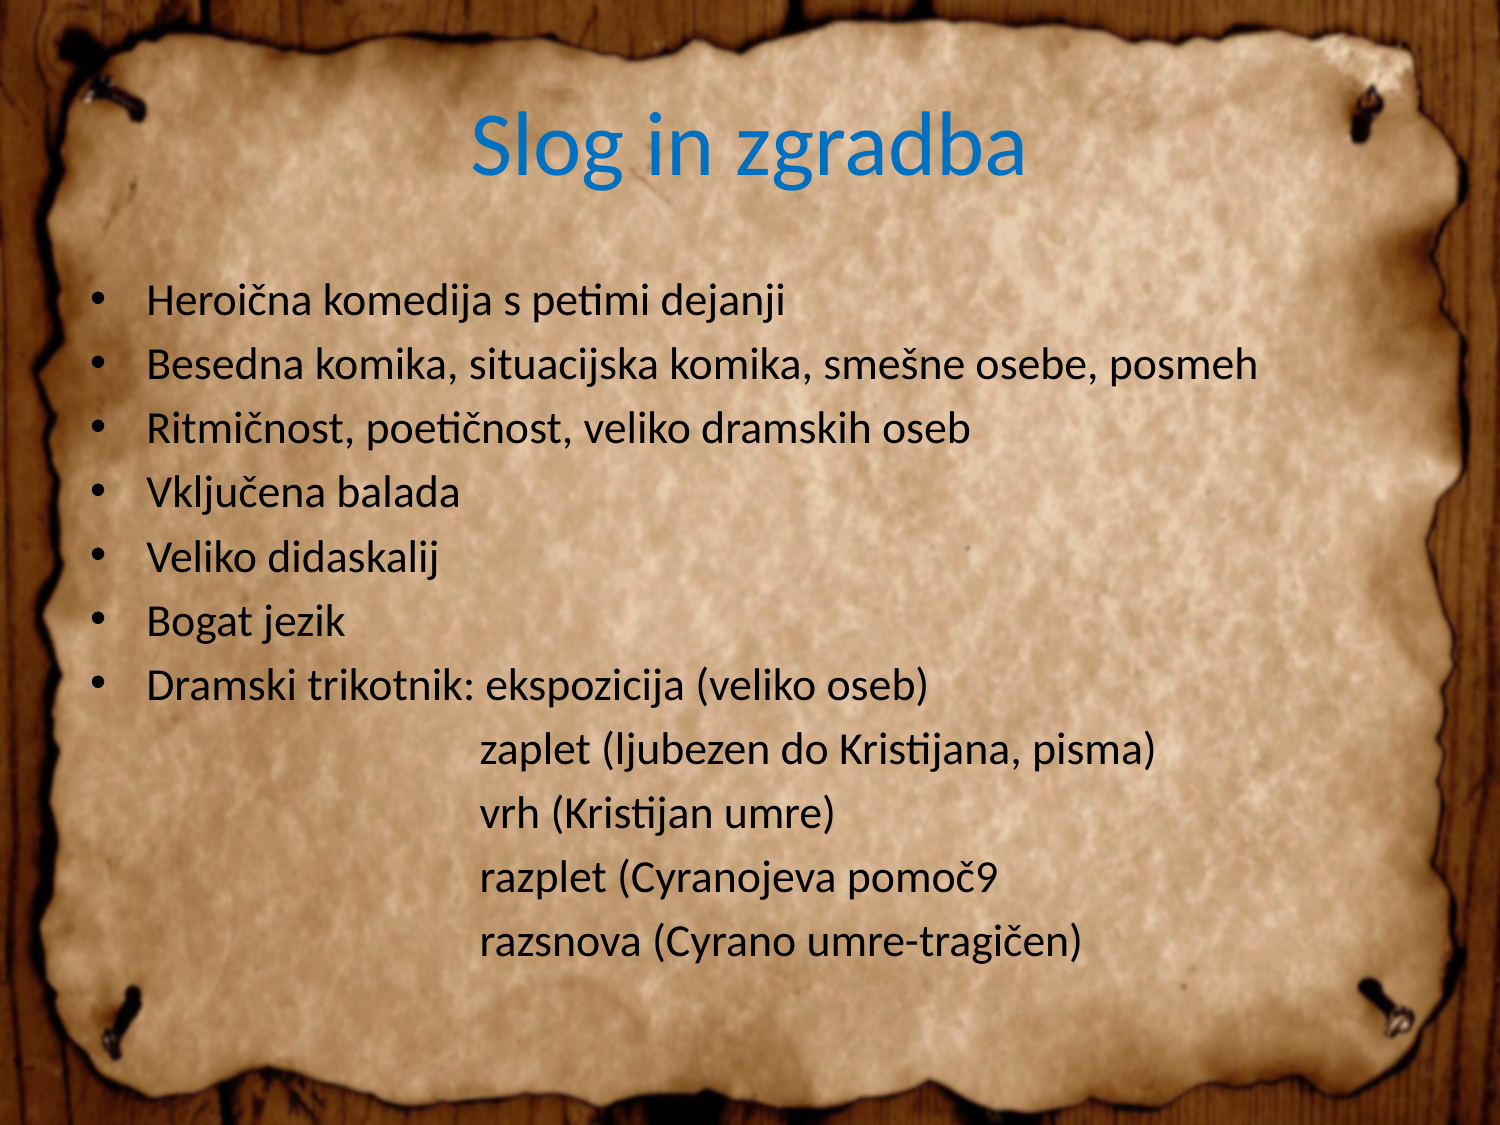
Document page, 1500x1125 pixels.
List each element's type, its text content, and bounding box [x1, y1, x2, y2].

picture [0, 0, 1500, 1125]
title Slog in zgradba [75, 45, 1425, 233]
list Heroična komedija s petimi dejanji Besedna komika, situacijska komika, smešne osebe, posmeh Ritmičnost, poetičnost, veliko dramskih oseb Vključena balada Veliko didaskalij Bogat jezik Dramski trikotnik: ekspozicija (veliko oseb) zaplet (ljubezen do Kristijana, pisma) vrh (Kristijan umre) razplet (Cyranojeva pomoč9 razsnova (Cyrano umre-tragičen) [75, 262, 1425, 1005]
